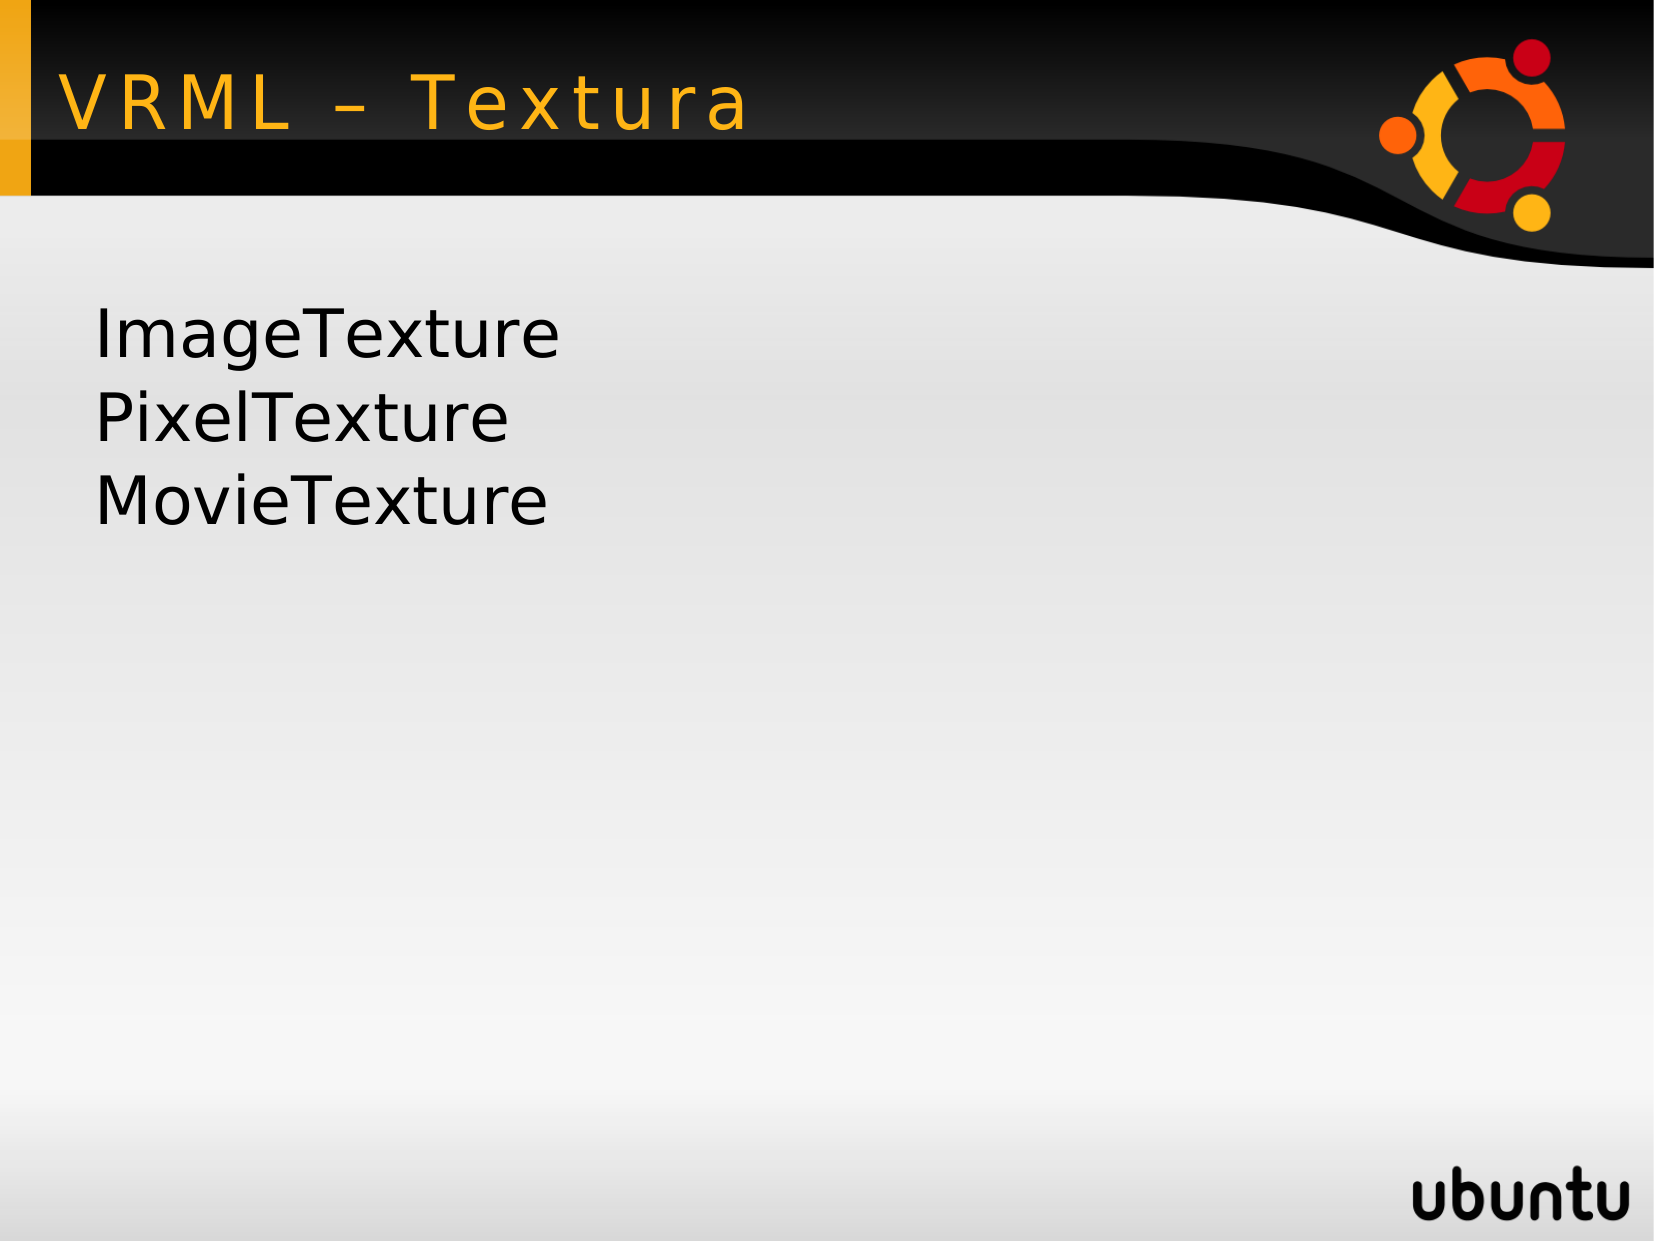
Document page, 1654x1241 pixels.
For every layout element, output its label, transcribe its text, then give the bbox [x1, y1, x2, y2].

list ImageTexture PixelTexture MovieTexture [76, 295, 1565, 1114]
picture [0, 0, 1654, 1241]
title VRML – Textura [59, 29, 1270, 178]
